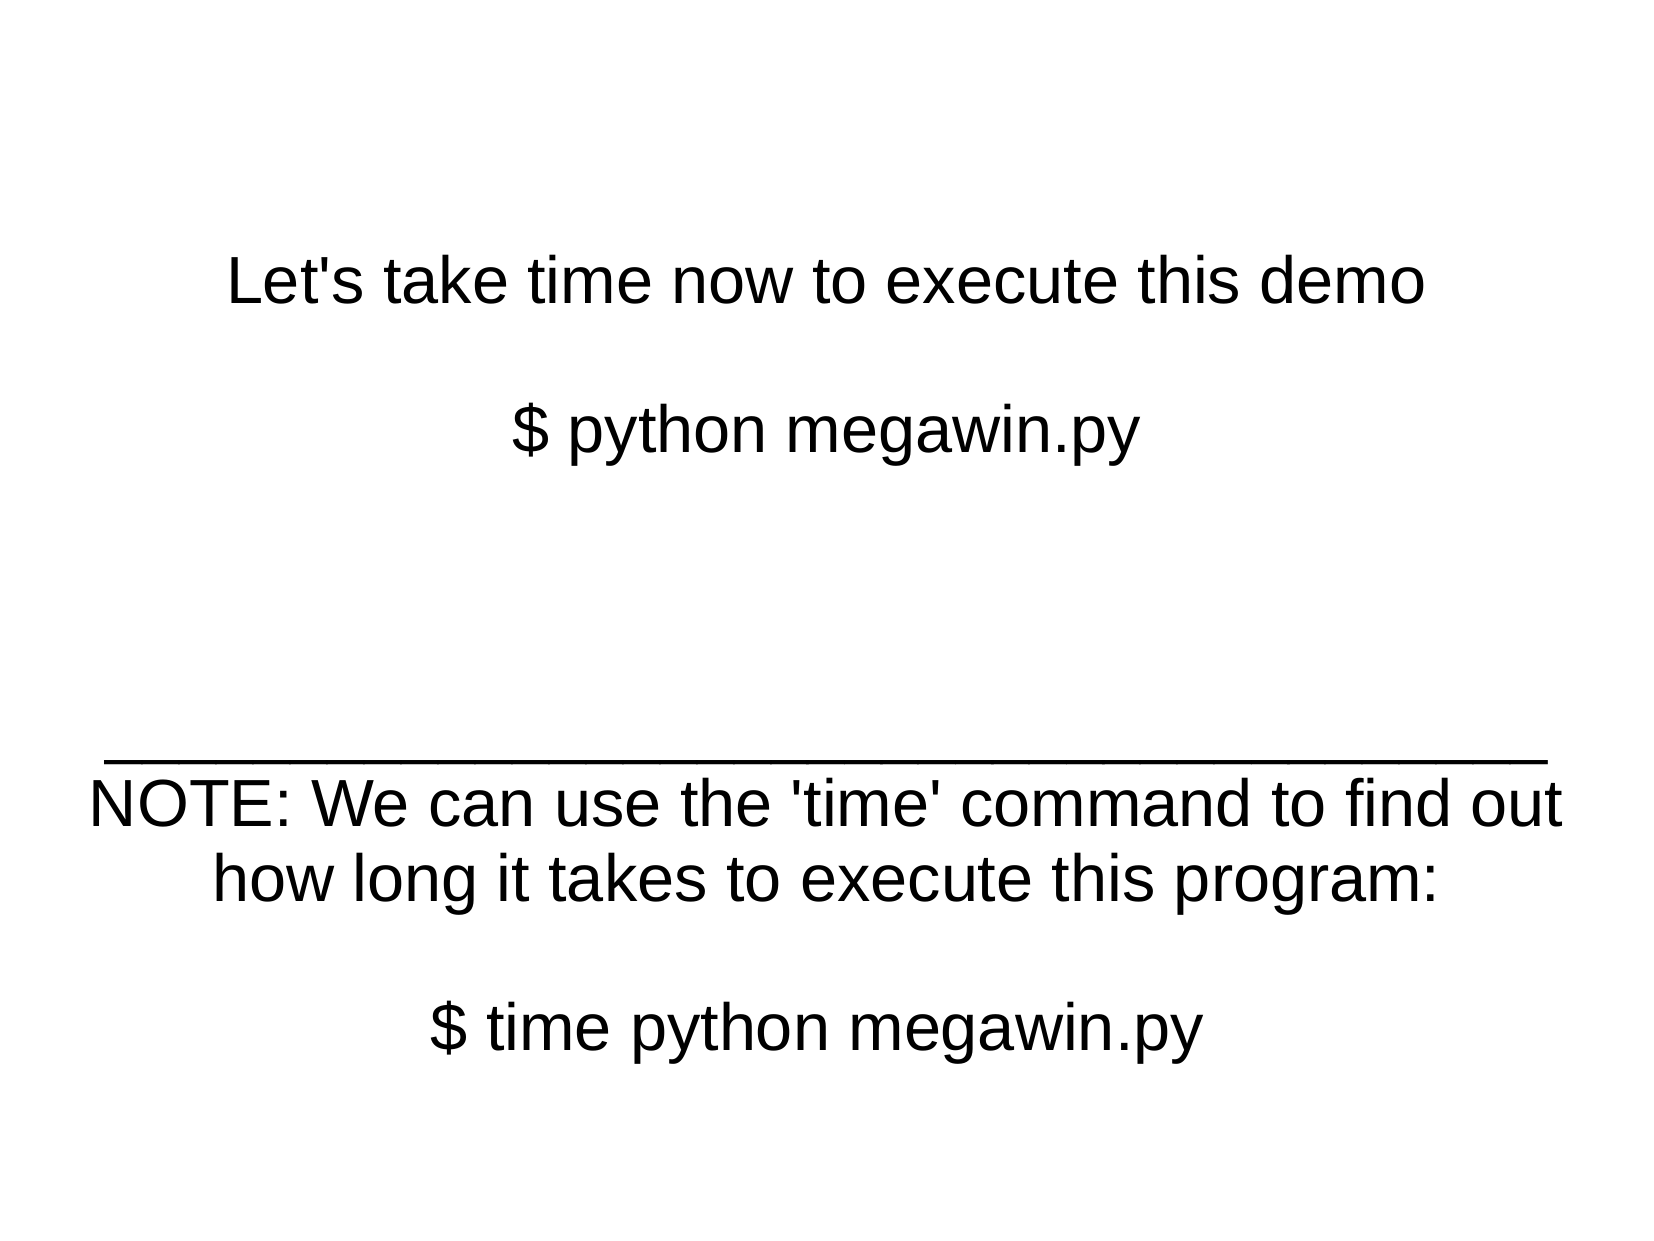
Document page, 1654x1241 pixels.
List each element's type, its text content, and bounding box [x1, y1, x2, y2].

subtitle Let's take time now to execute this demo $ python megawin.py _______________________________________ NOTE: We can use the 'time' command to find out how long it takes to execute this program: $ time python megawin.py [82, 56, 1571, 1102]
